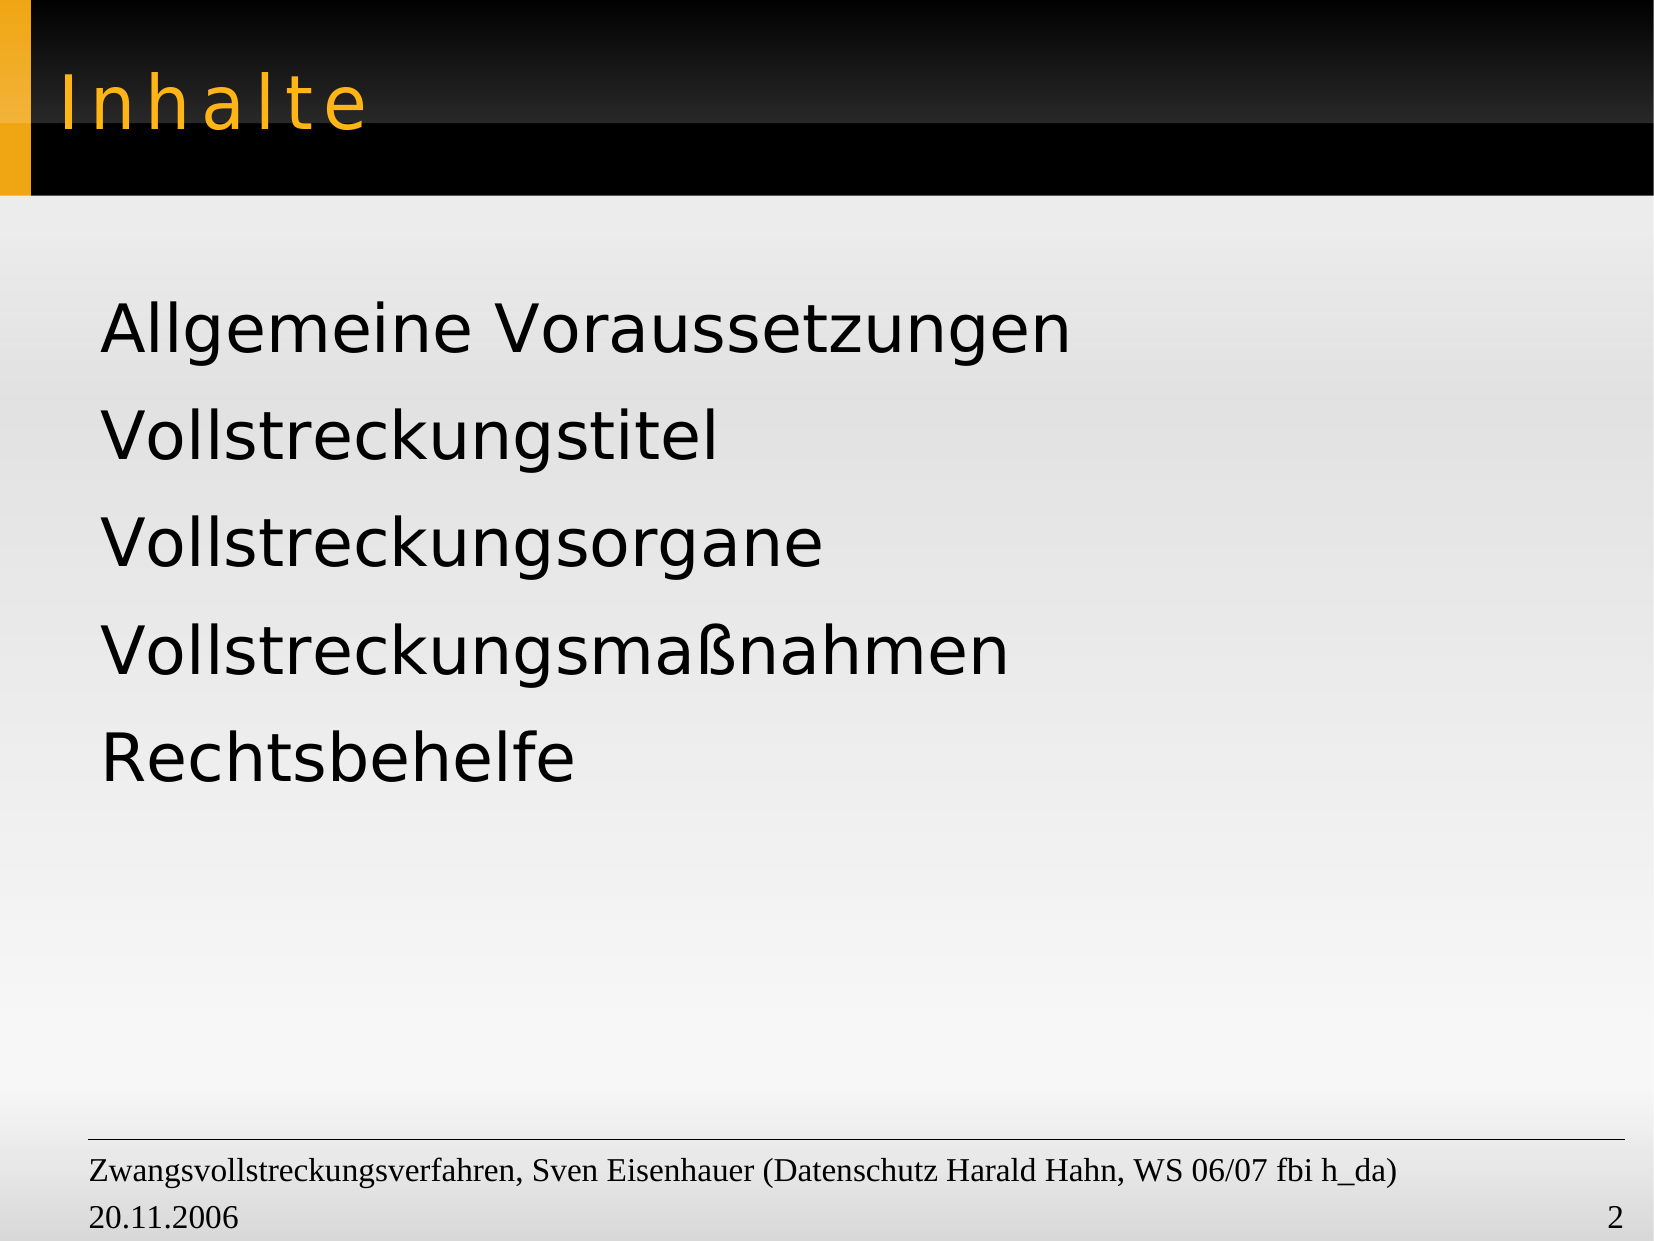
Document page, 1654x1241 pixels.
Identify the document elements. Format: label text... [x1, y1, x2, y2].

title Inhalte [59, 29, 1270, 178]
picture [0, 0, 1654, 1241]
list Allgemeine Voraussetzungen Vollstreckungstitel Vollstreckungsorgane Vollstreckungsmaßnahmen Rechtsbehelfe [82, 290, 1571, 1109]
